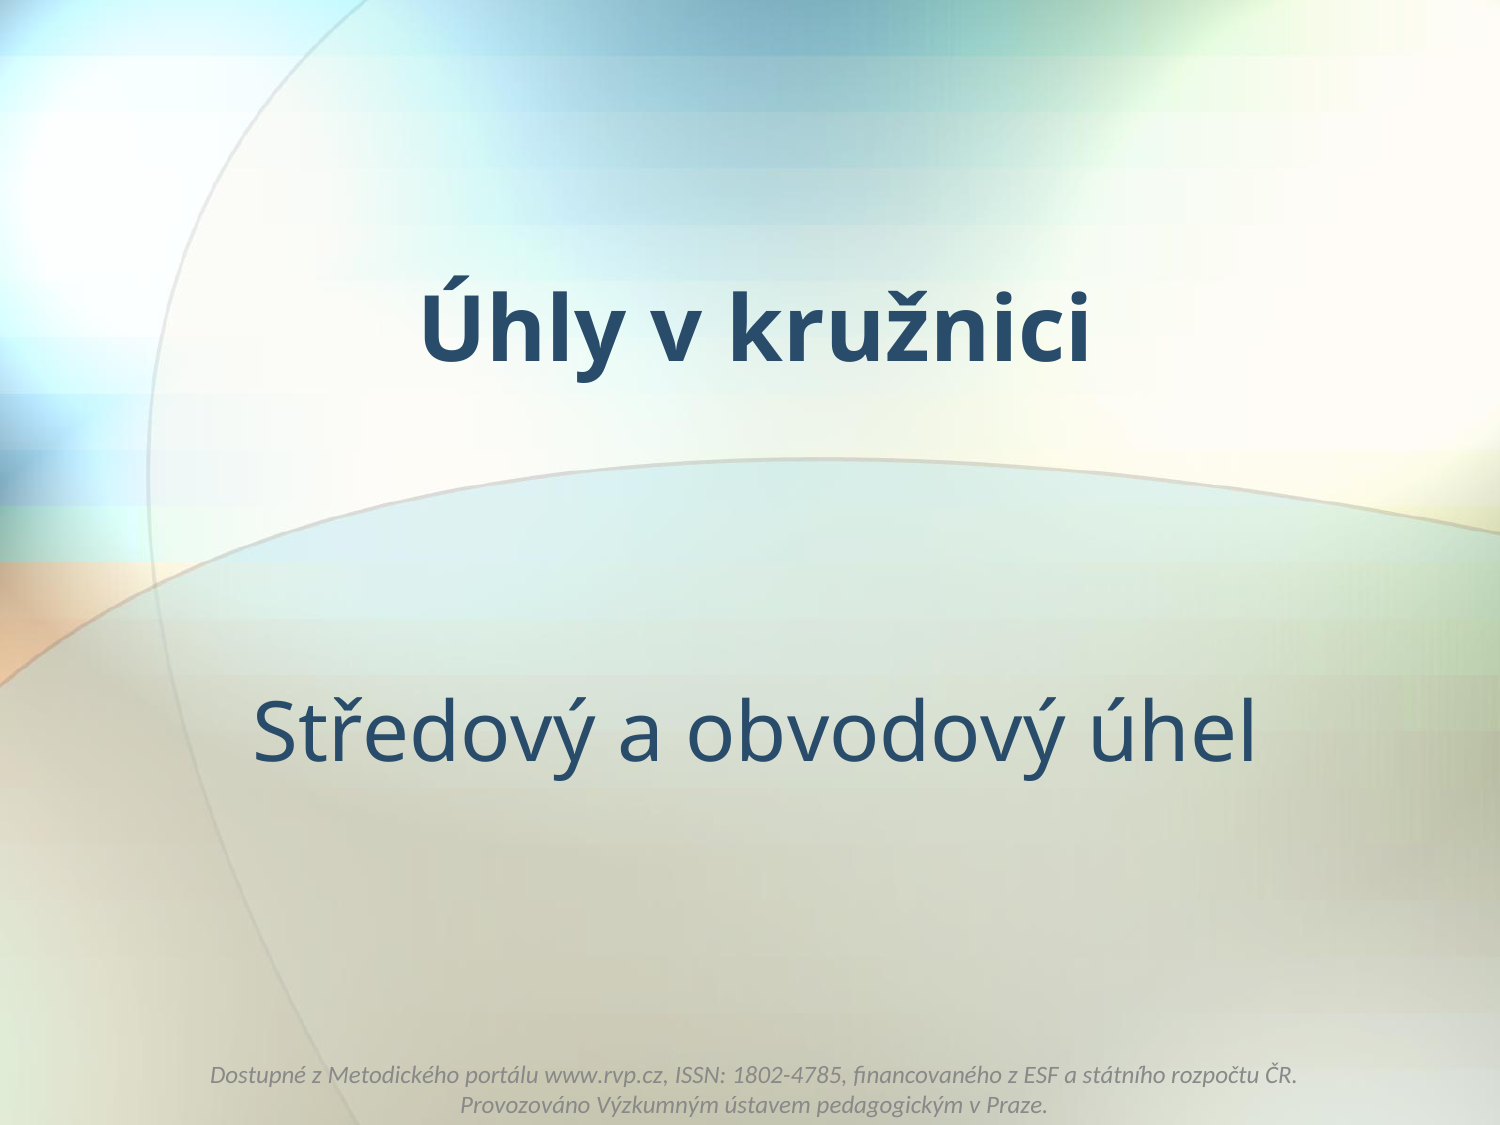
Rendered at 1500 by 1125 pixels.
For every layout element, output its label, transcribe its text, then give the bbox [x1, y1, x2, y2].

picture [0, 0, 1500, 1125]
text_box Středový a obvodový úhel [112, 621, 1400, 835]
title Úhly v kružnici [112, 219, 1400, 433]
